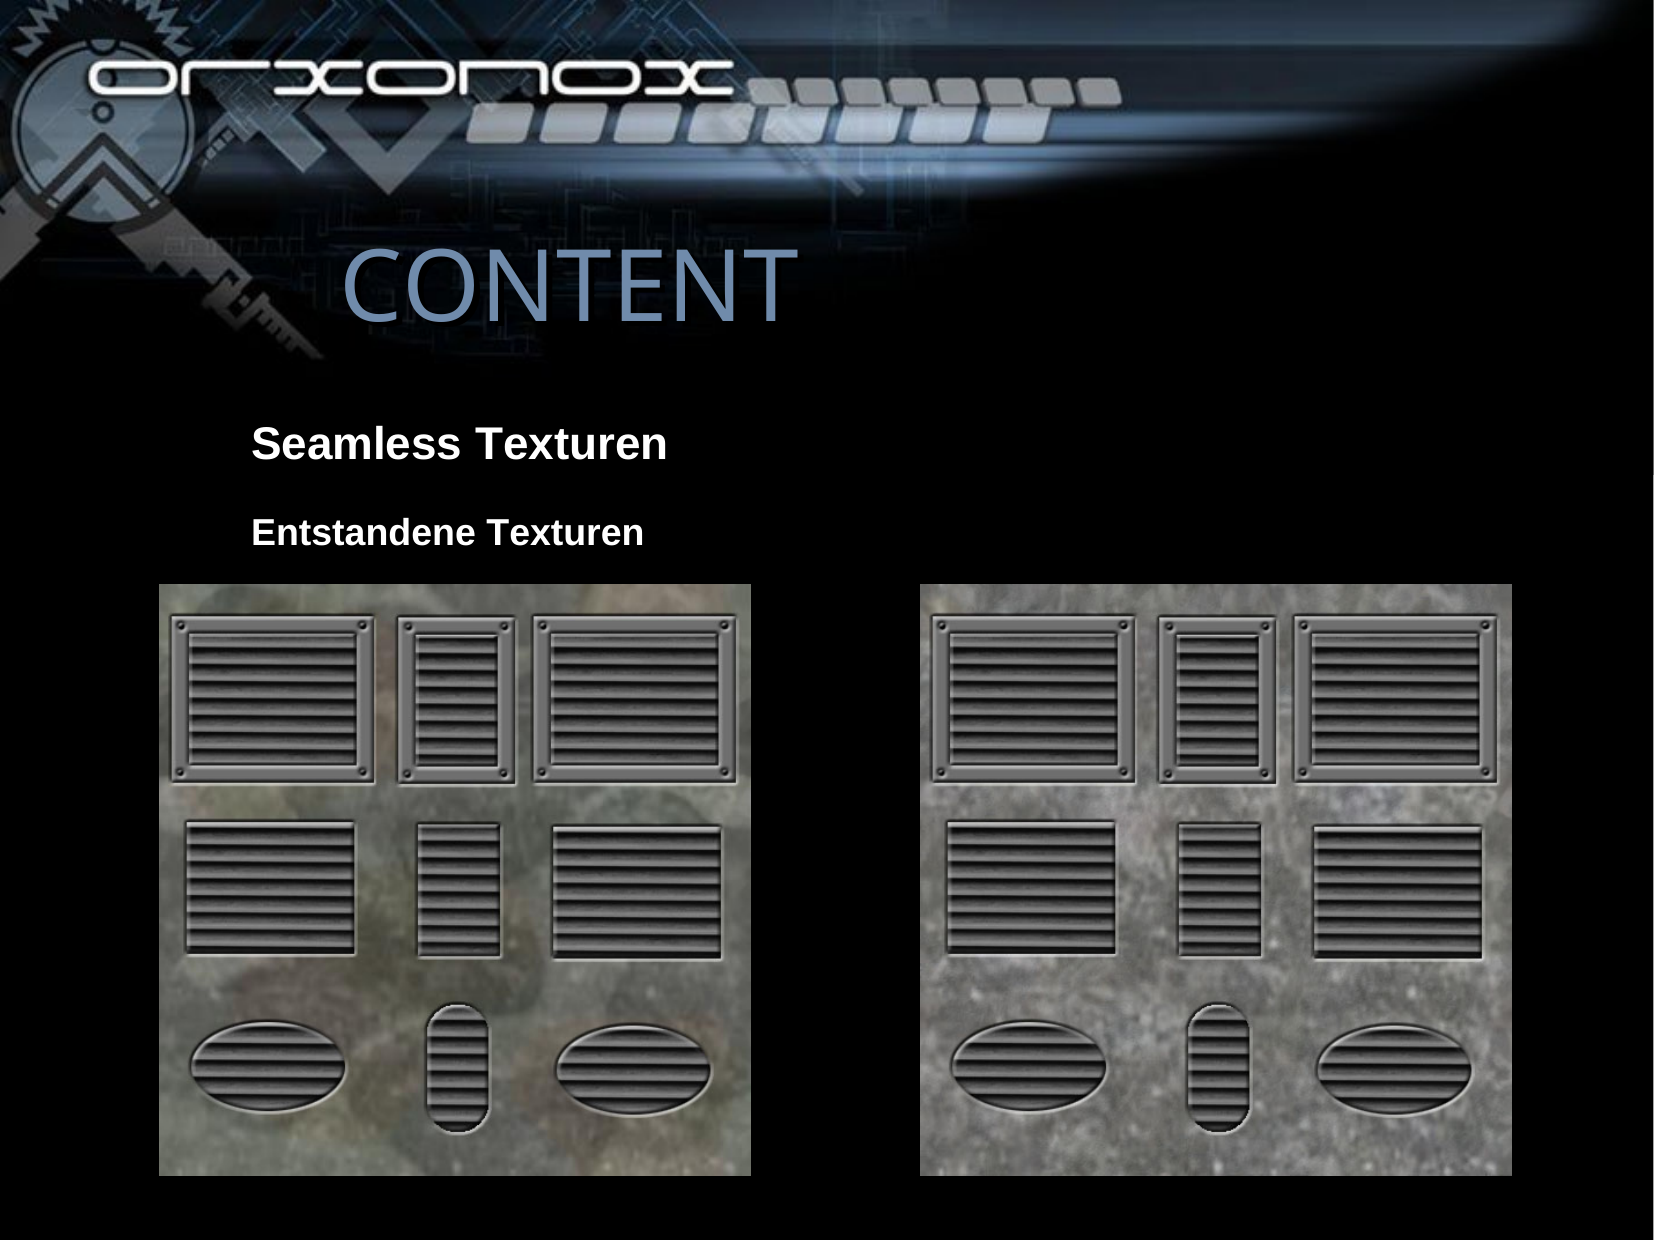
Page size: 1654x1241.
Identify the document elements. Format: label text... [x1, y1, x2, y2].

text_box Seamless Texturen Entstandene Texturen [236, 410, 684, 562]
text_box CONTENT [324, 206, 1565, 262]
picture [159, 584, 751, 1176]
picture [920, 584, 1512, 1176]
picture [0, 0, 1654, 475]
